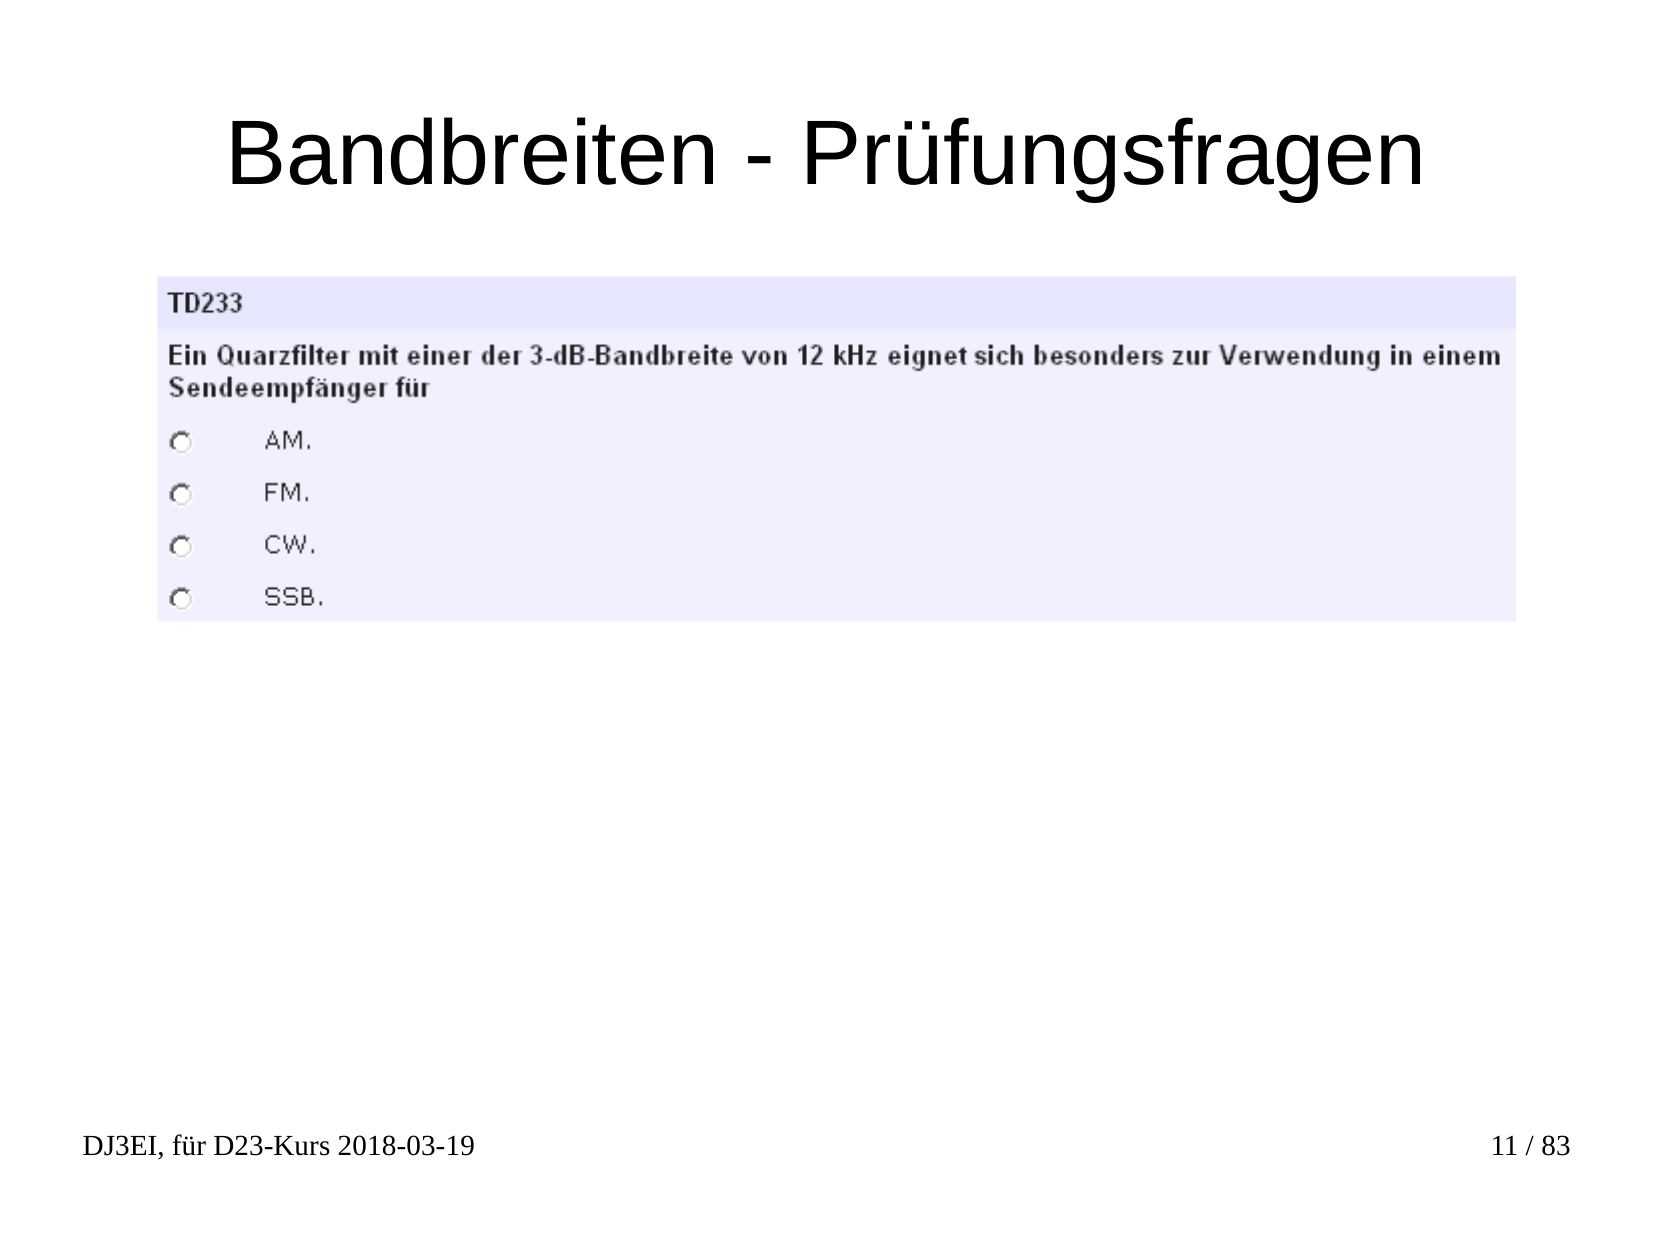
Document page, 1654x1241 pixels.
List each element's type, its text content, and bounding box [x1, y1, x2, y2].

title Bandbreiten - Prüfungsfragen [82, 49, 1571, 257]
picture [150, 271, 1516, 638]
